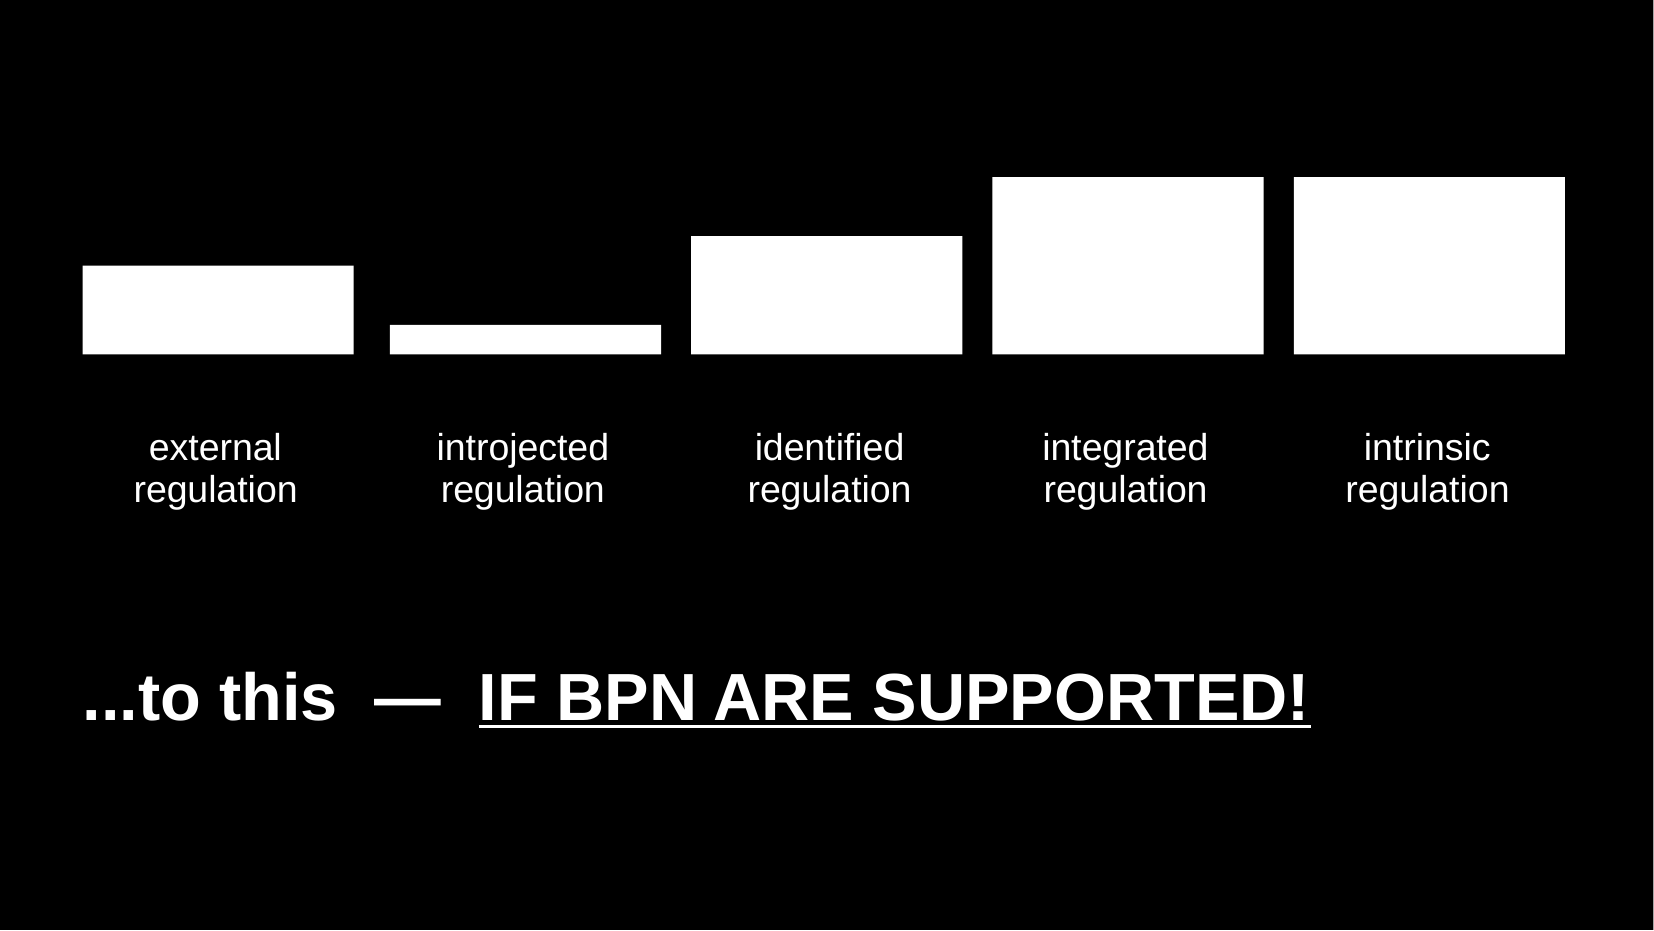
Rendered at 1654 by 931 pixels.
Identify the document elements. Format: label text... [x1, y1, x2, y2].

title ...to this — IF BPN ARE SUPPORTED! [82, 620, 1571, 776]
list identified regulation [696, 405, 963, 532]
list intrinsic regulation [1294, 405, 1561, 532]
list external regulation [82, 405, 349, 532]
text_box [691, 236, 963, 355]
text_box [82, 265, 354, 355]
text_box [992, 177, 1264, 355]
text_box [1293, 177, 1565, 355]
text_box [389, 324, 662, 355]
list integrated regulation [992, 405, 1259, 532]
list introjected regulation [390, 405, 656, 532]
